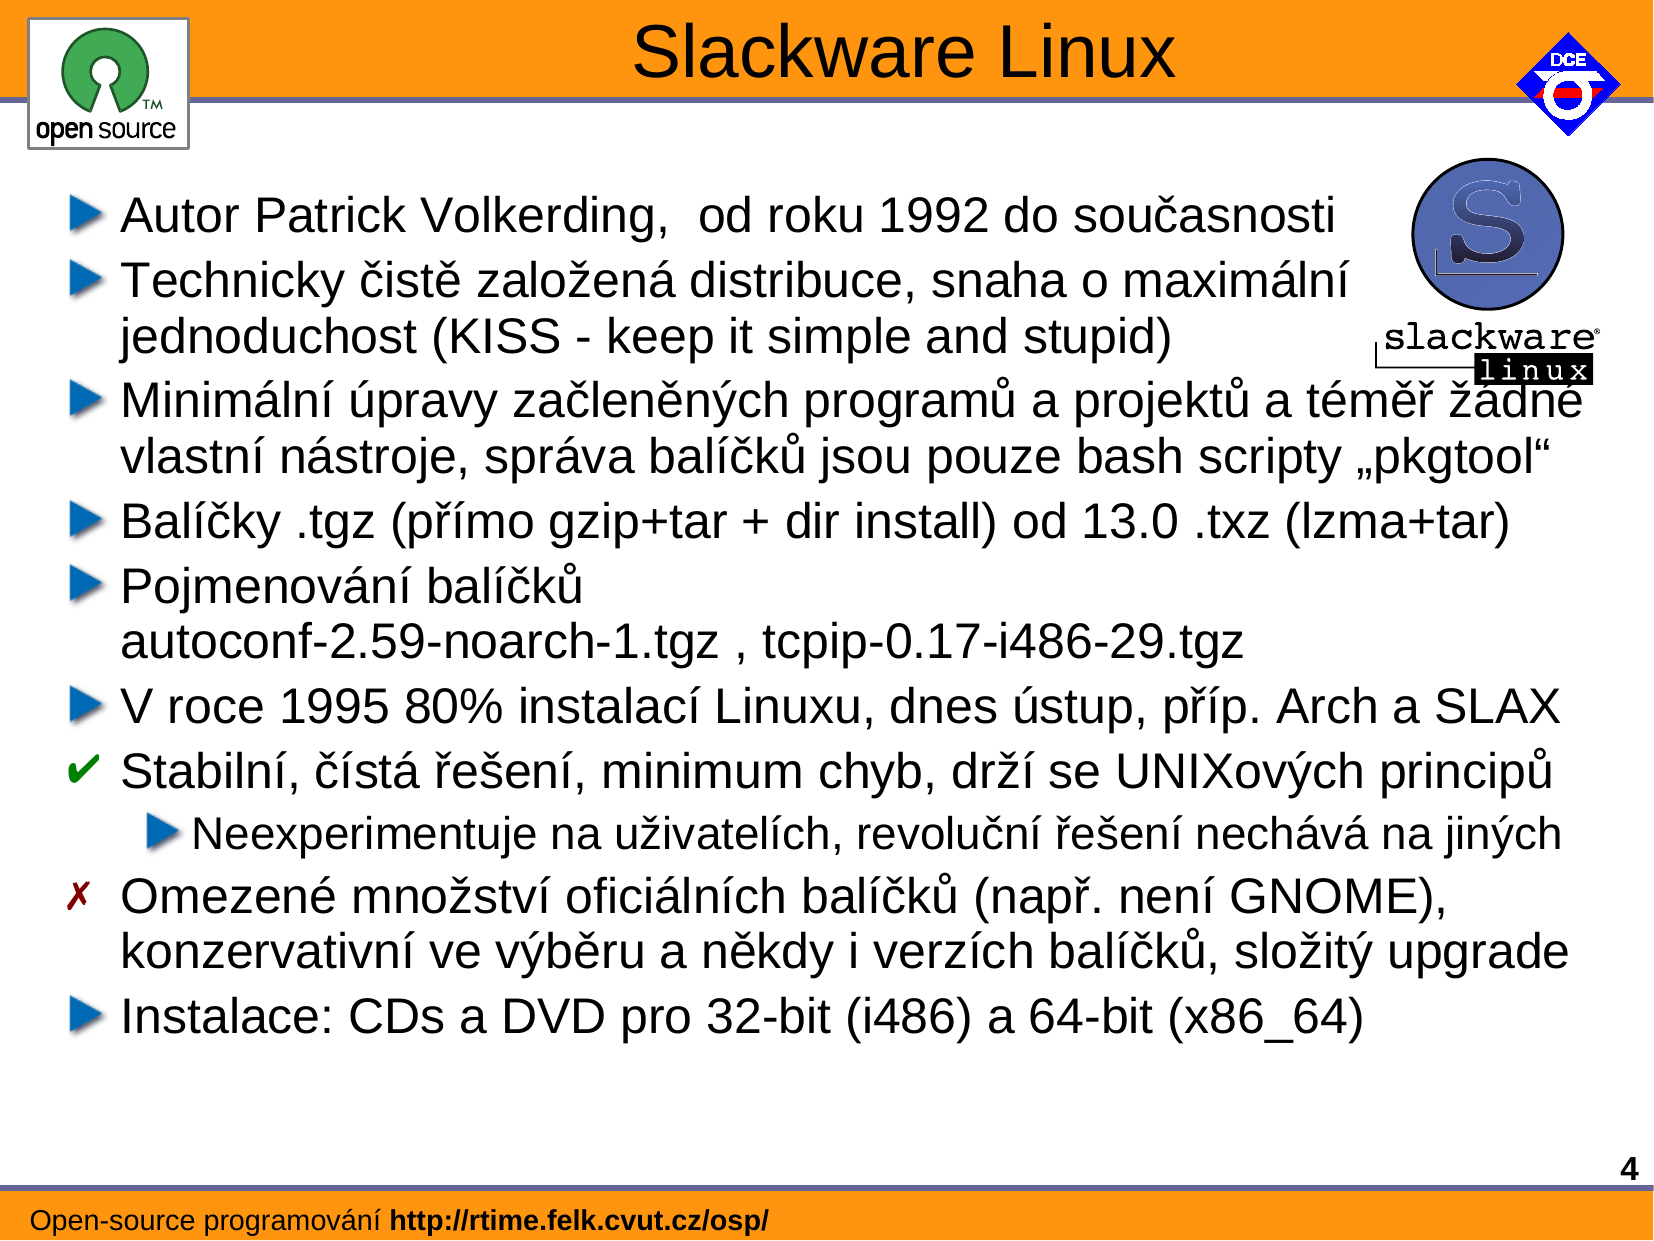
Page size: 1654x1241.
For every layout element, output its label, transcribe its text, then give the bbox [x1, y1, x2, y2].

text_box [1385, 329, 1404, 350]
text_box [1550, 329, 1571, 349]
text_box [1375, 342, 1594, 385]
text_box [1412, 159, 1563, 310]
text_box [1497, 330, 1524, 350]
text_box [1573, 328, 1601, 350]
text_box [1427, 329, 1449, 350]
title Slackware Linux [178, 4, 1631, 98]
text_box [1474, 322, 1497, 349]
text_box [1451, 329, 1472, 350]
list Autor Patrick Volkerding, od roku 1992 do současnosti Technicky čistě založená distribuce, snaha o maximální jednoduchost (KISS - keep it simple and stupid) Minimální úpravy začleněných programů a projektů a téměř žádné vlastní nástroje, správa balíčků jsou pouze bash scripty „pkgtool“ Balíčky .tgz (přímo gzip+tar + dir install) od 13.0 .txz (lzma+tar) Pojmenování balíčků autoconf-2.59-noarch-1.tgz , tcpip-0.17-i486-29.tgz V roce 1995 80% instalací Linuxu, dnes ústup, příp. Arch a SLAX Stabilní, čístá řešení, minimum chyb, drží se UNIXových principů Neexperimentuje na uživatelích, revoluční řešení nechává na jiných Omezené množství oficiálních balíčků (např. není GNOME), konzervativní ve výběru a někdy i verzích balíčků, složitý upgrade Instalace: CDs a DVD pro 32-bit (i486) a 64-bit (x86_64) [49, 187, 1613, 1138]
text_box [1406, 322, 1425, 349]
text_box [1524, 329, 1546, 350]
